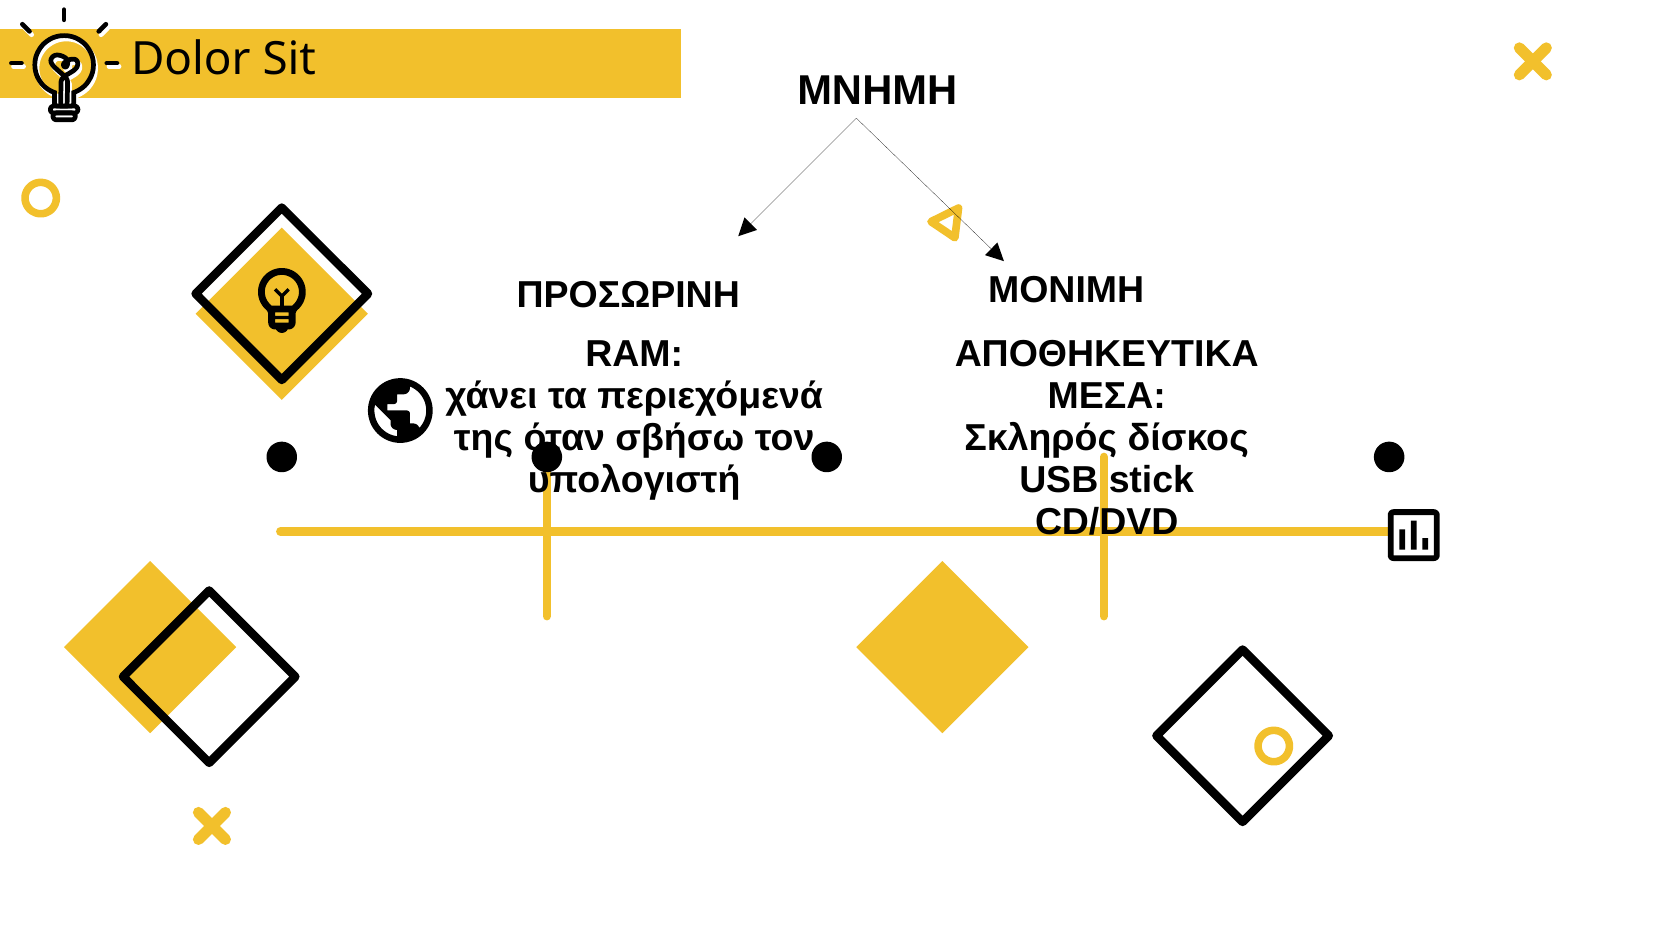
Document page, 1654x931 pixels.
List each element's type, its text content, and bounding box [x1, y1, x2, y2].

text_box RAM: χάνει τα περιεχόμενά της όταν σβήσω τον υπολογιστή [412, 324, 857, 592]
text_box [1387, 509, 1440, 562]
text_box [1373, 441, 1405, 473]
text_box [856, 592, 1029, 734]
title Dolor Sit [131, 16, 577, 97]
text_box ΜΟΝΙΜΗ [973, 261, 1270, 324]
text_box MNHMH [708, 59, 1004, 163]
text_box [130, 608, 237, 715]
text_box MNHMH [813, 119, 901, 163]
text_box [195, 307, 368, 400]
text_box [209, 227, 355, 373]
text_box ΠΡΟΣΩΡΙΝΗ [501, 265, 799, 324]
text_box [266, 441, 297, 473]
text_box [64, 561, 191, 734]
text_box ΑΠΟΘΗΚΕΥΤΙΚΑ ΜΕΣΑ: Σκληρός δίσκος USB stick CD/DVD [884, 324, 1329, 592]
text_box [367, 378, 412, 443]
